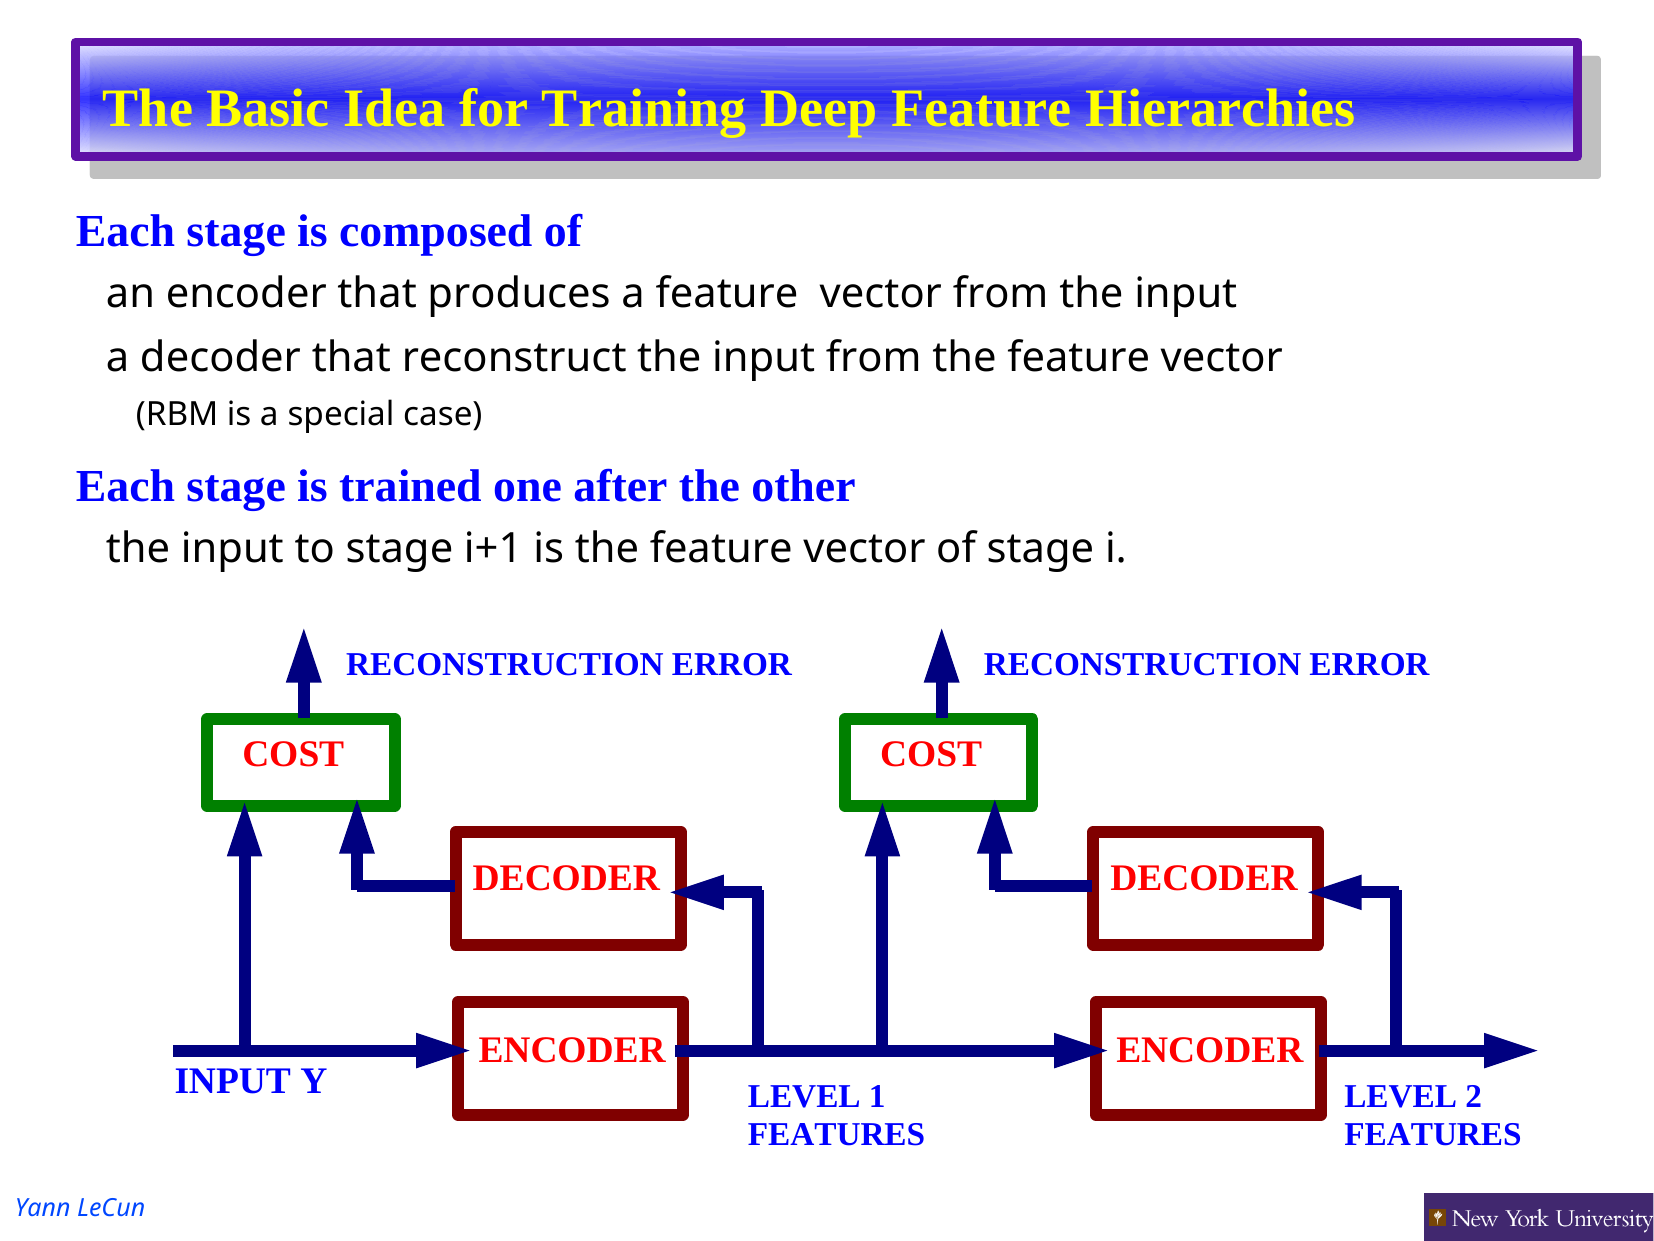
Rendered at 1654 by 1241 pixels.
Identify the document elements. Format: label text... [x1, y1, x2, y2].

text_box ENCODER [1095, 1015, 1359, 1100]
picture [1424, 1193, 1654, 1241]
text_box ENCODER [457, 1015, 721, 1100]
text_box INPUT Y [153, 1047, 419, 1131]
list Each stage is composed of an encoder that produces a feature vector from the input a decoder that reconstruct the input from the feature vector (RBM is a special case) Each stage is trained one after the other the input to stage i+1 is the feature vector of stage i. [75, 205, 1562, 678]
text_box DECODER [451, 843, 715, 929]
title The Basic Idea for Training Deep Feature Hierarchies [75, 41, 1578, 157]
text_box COST [221, 719, 485, 805]
text_box DECODER [1089, 843, 1353, 929]
text_box COST [859, 719, 1122, 805]
text_box LEVEL 1 FEATURES [727, 1064, 956, 1193]
text_box LEVEL 2 FEATURES [1323, 1064, 1553, 1193]
text_box RECONSTRUCTION ERROR [325, 632, 910, 734]
text_box RECONSTRUCTION ERROR [963, 632, 1548, 734]
